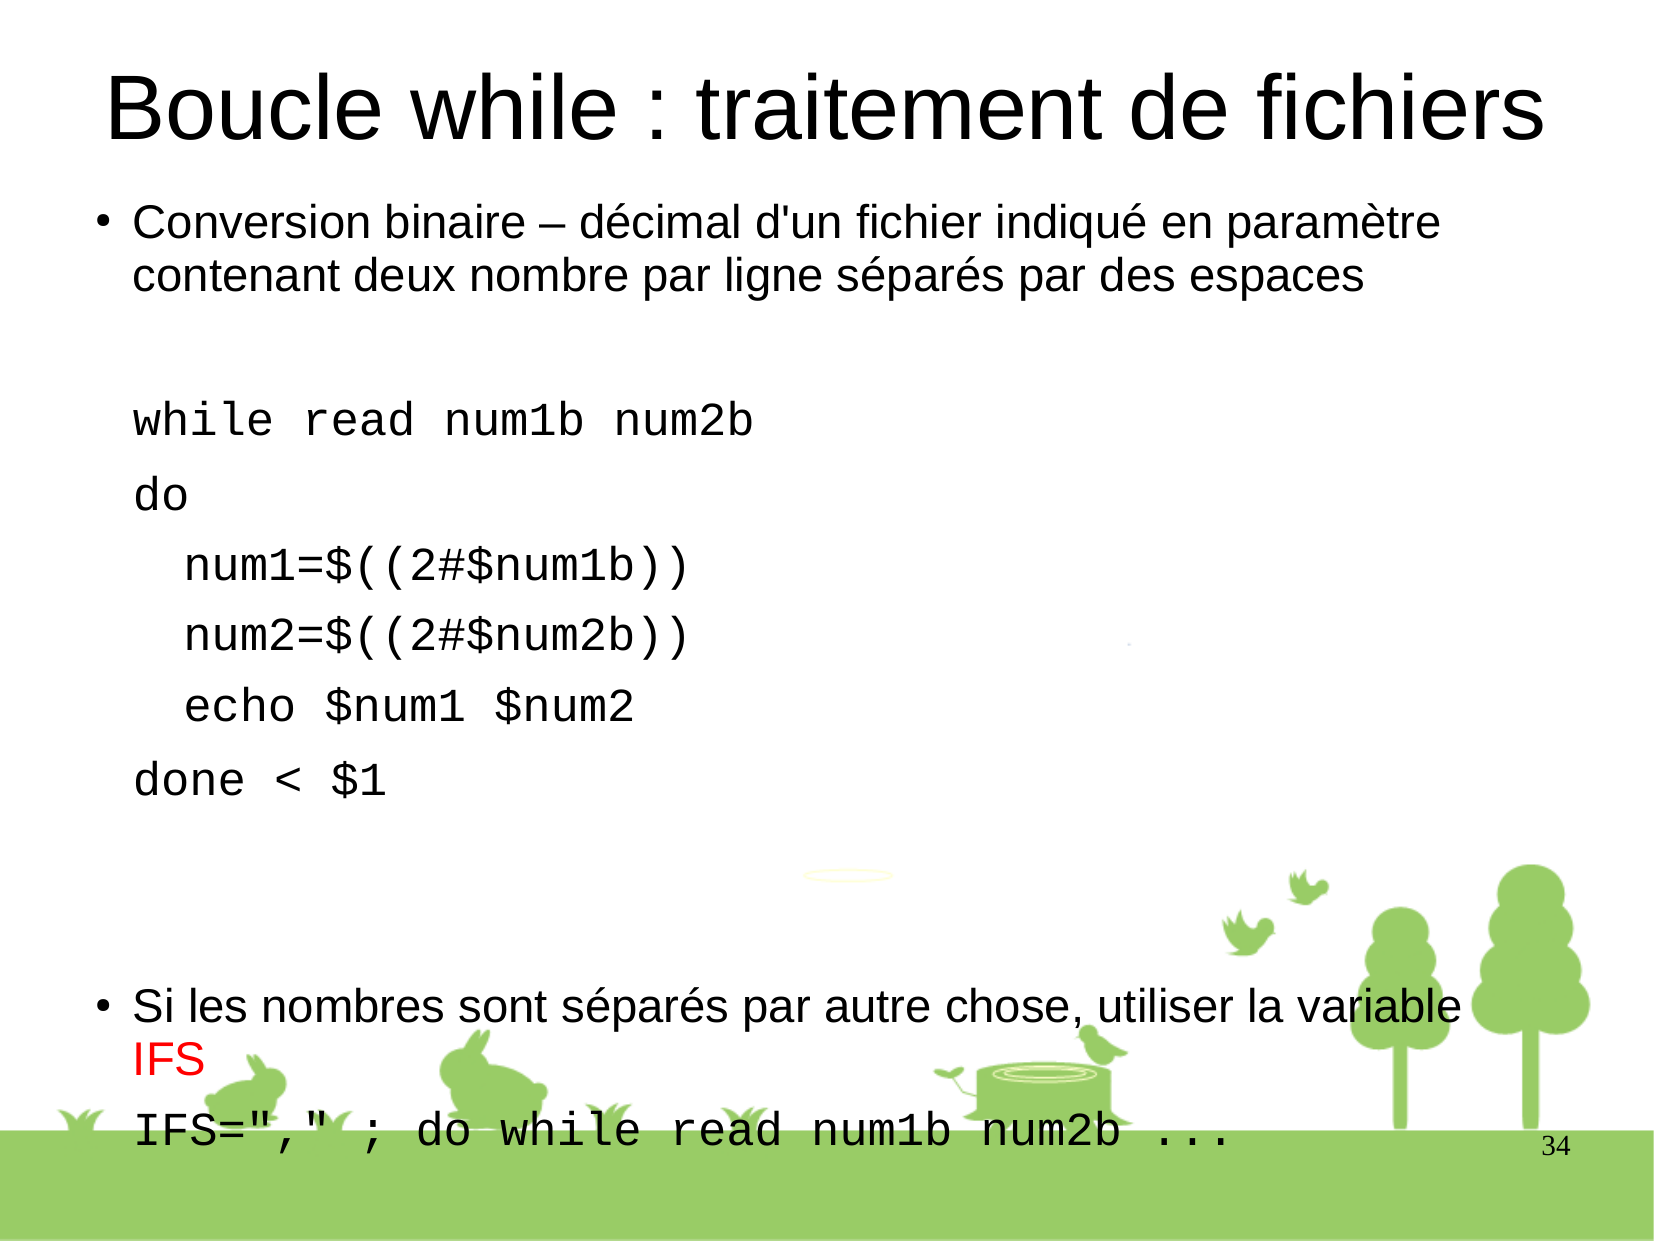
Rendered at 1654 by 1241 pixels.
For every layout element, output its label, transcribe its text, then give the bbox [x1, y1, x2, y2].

title Boucle while : traitement de fichiers [82, 49, 1571, 166]
picture [0, 0, 1654, 1241]
list Conversion binaire – décimal d'un fichier indiqué en paramètre contenant deux nombre par ligne séparés par des espaces while read num1b num2b do num1=$((2#$num1b)) num2=$((2#$num2b)) echo $num1 $num2 done < $1 Si les nombres sont séparés par autre chose, utiliser la variable IFS IFS="," ; do while read num1b num2b ... [82, 195, 1538, 1170]
